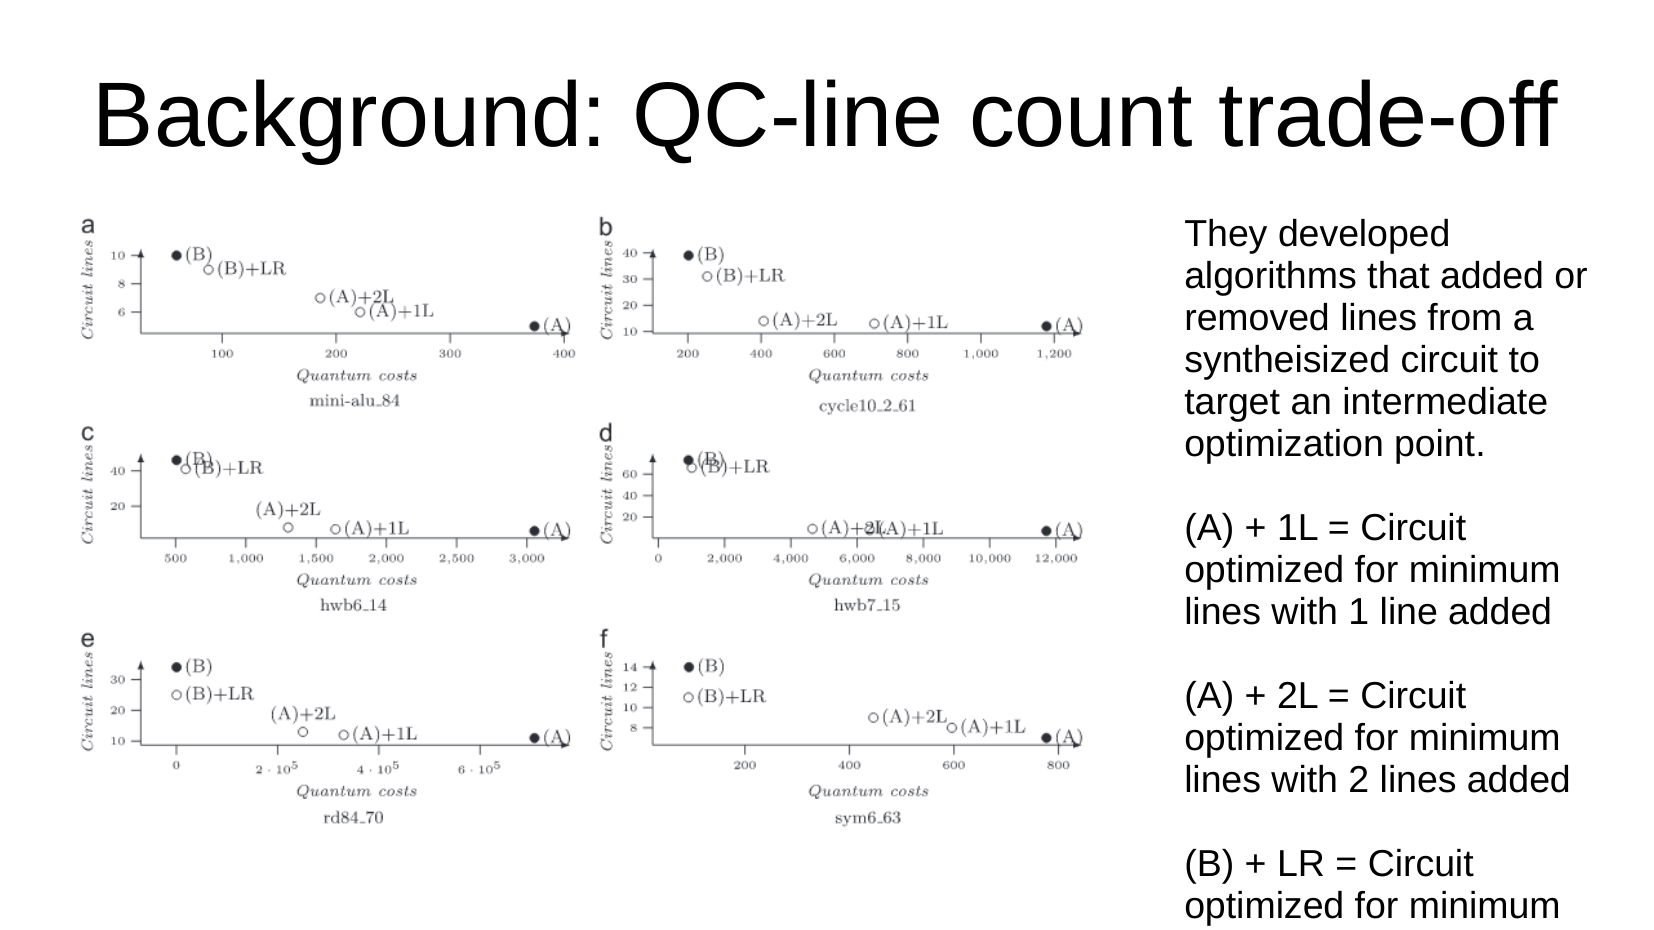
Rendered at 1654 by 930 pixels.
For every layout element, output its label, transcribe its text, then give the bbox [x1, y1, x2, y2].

text_box They developed algorithms that added or removed lines from a syntheisized circuit to target an intermediate optimization point. (A) + 1L = Circuit optimized for minimum lines with 1 line added (A) + 2L = Circuit optimized for minimum lines with 2 lines added (B) + LR = Circuit optimized for minimum gates with lines removed [1169, 205, 1620, 855]
picture [14, 198, 1125, 840]
title Background: QC-line count trade-off [82, 37, 1571, 193]
